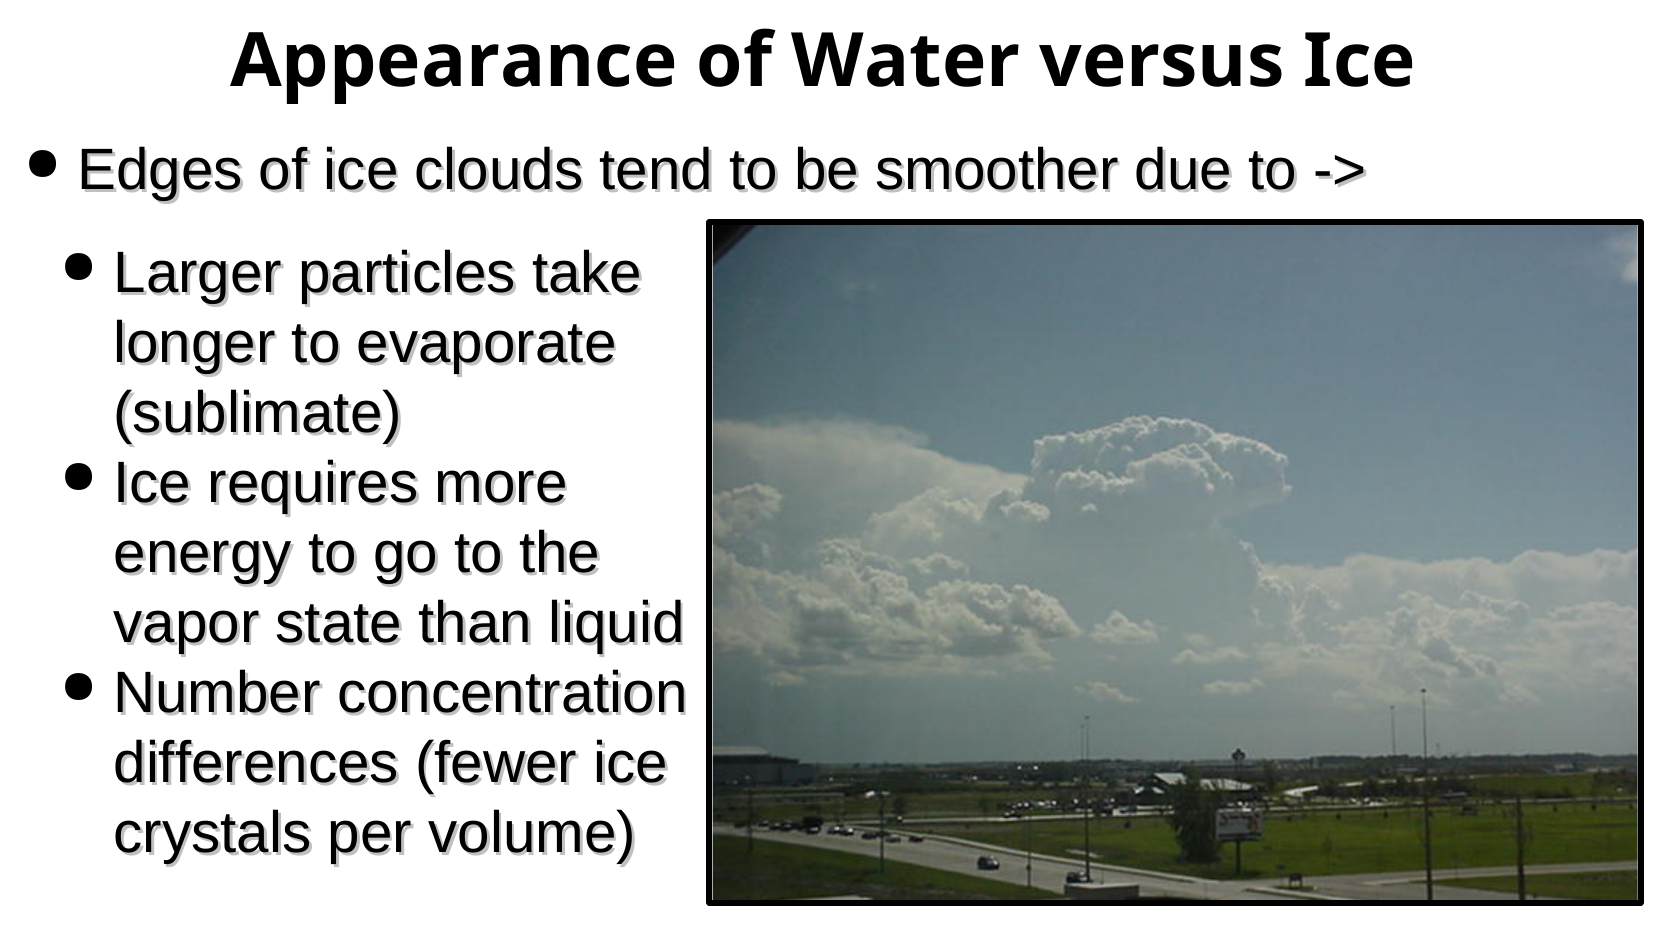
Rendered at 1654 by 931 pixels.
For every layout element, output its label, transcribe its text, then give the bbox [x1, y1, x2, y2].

text_box Larger particles take longer to evaporate (sublimate) Ice requires more energy to go to the vapor state than liquid Number concentration differences (fewer ice crystals per volume) [45, 227, 713, 931]
title Appearance of Water versus Ice [0, 5, 1651, 107]
text_box Edges of ice clouds tend to be smoother due to -> [0, 123, 1420, 293]
picture [712, 225, 1638, 900]
